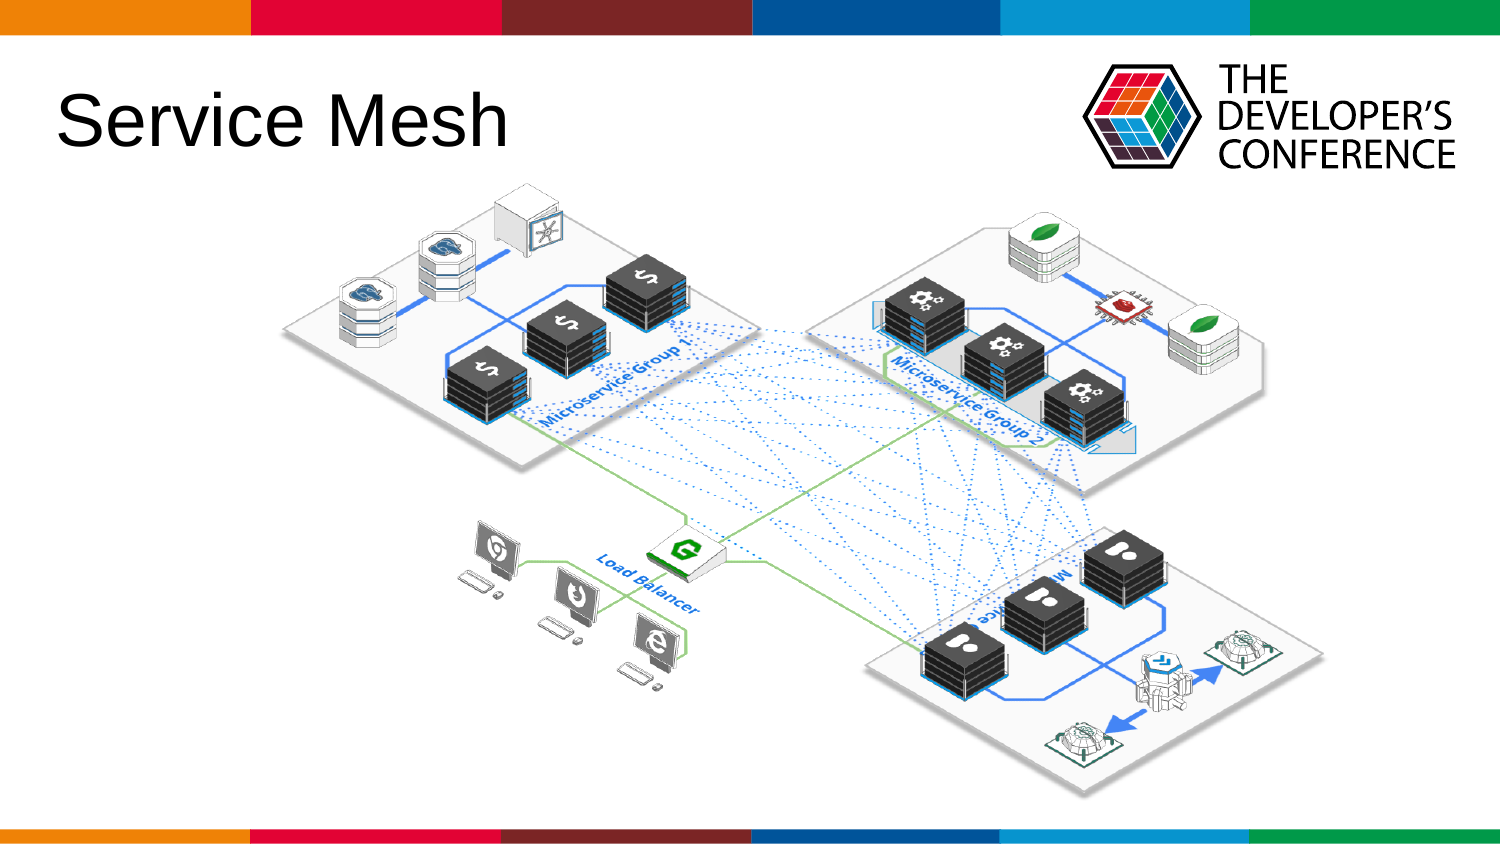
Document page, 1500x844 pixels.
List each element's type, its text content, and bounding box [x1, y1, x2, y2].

picture [255, 173, 1335, 814]
title Service Mesh [41, 59, 975, 174]
